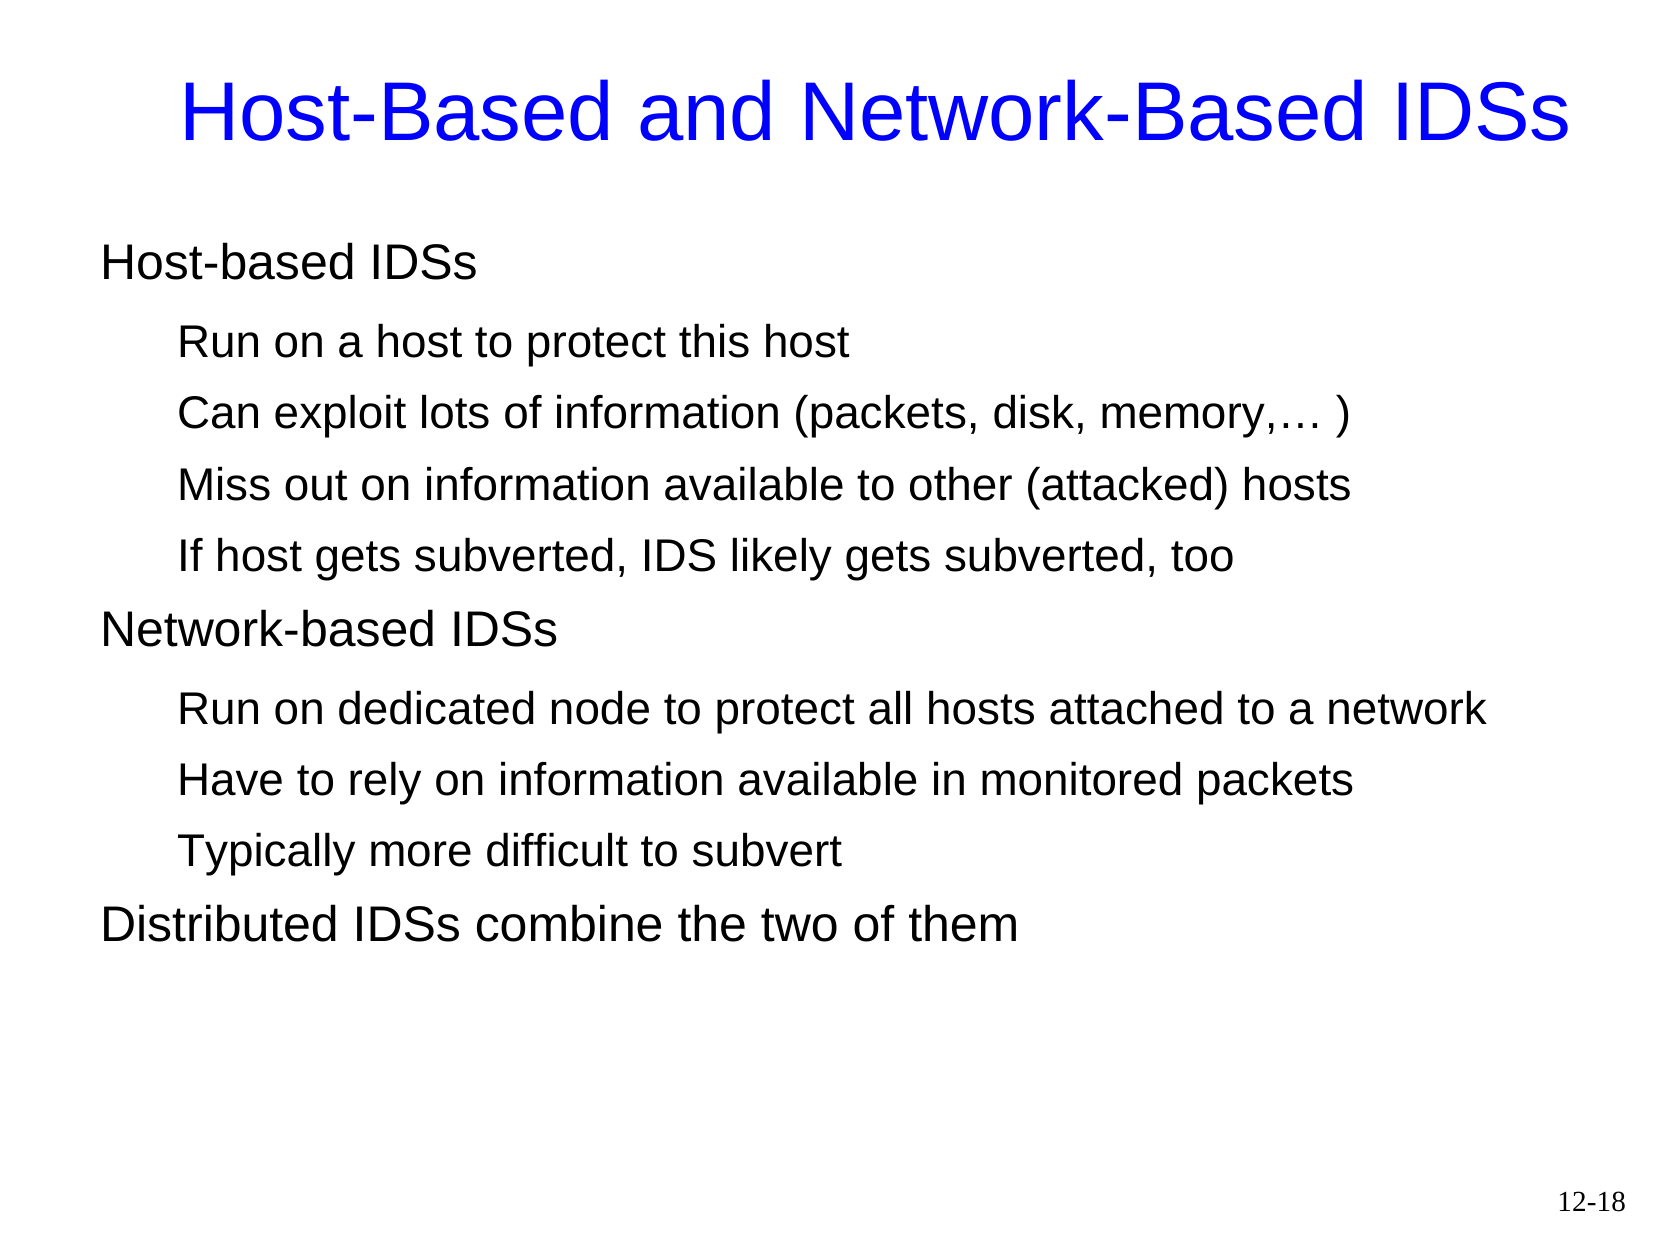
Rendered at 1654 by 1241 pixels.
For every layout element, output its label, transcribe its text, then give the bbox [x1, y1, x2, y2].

title Host-Based and Network-Based IDSs [84, 11, 1573, 218]
list Host-based IDSs Run on a host to protect this host Can exploit lots of information (packets, disk, memory,… ) Miss out on information available to other (attacked) hosts If host gets subverted, IDS likely gets subverted, too Network-based IDSs Run on dedicated node to protect all hosts attached to a network Have to rely on information available in monitored packets Typically more difficult to subvert Distributed IDSs combine the two of them [82, 237, 1571, 1170]
